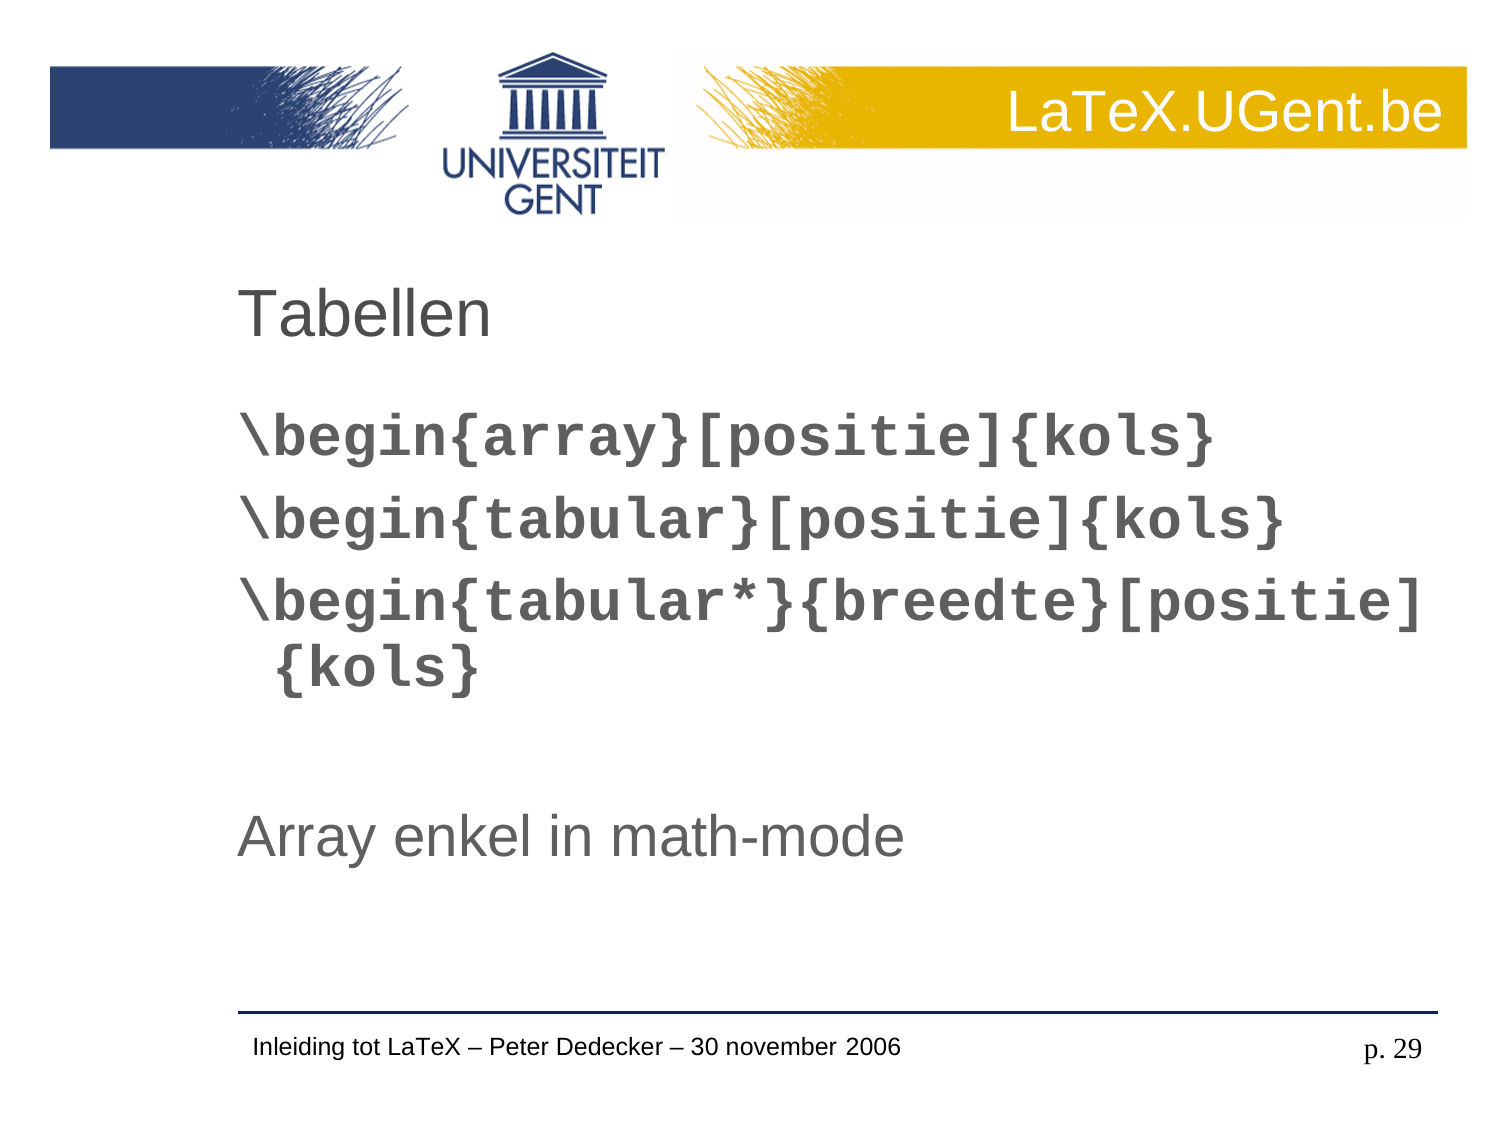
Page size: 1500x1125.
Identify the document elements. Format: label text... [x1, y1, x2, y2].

list \begin{array}[positie]{kols} \begin{tabular}[positie]{kols} \begin{tabular*}{breedte}[positie]{kols} Array enkel in math-mode [237, 406, 1438, 1007]
picture [50, 49, 1467, 219]
title Tabellen [237, 226, 1438, 400]
